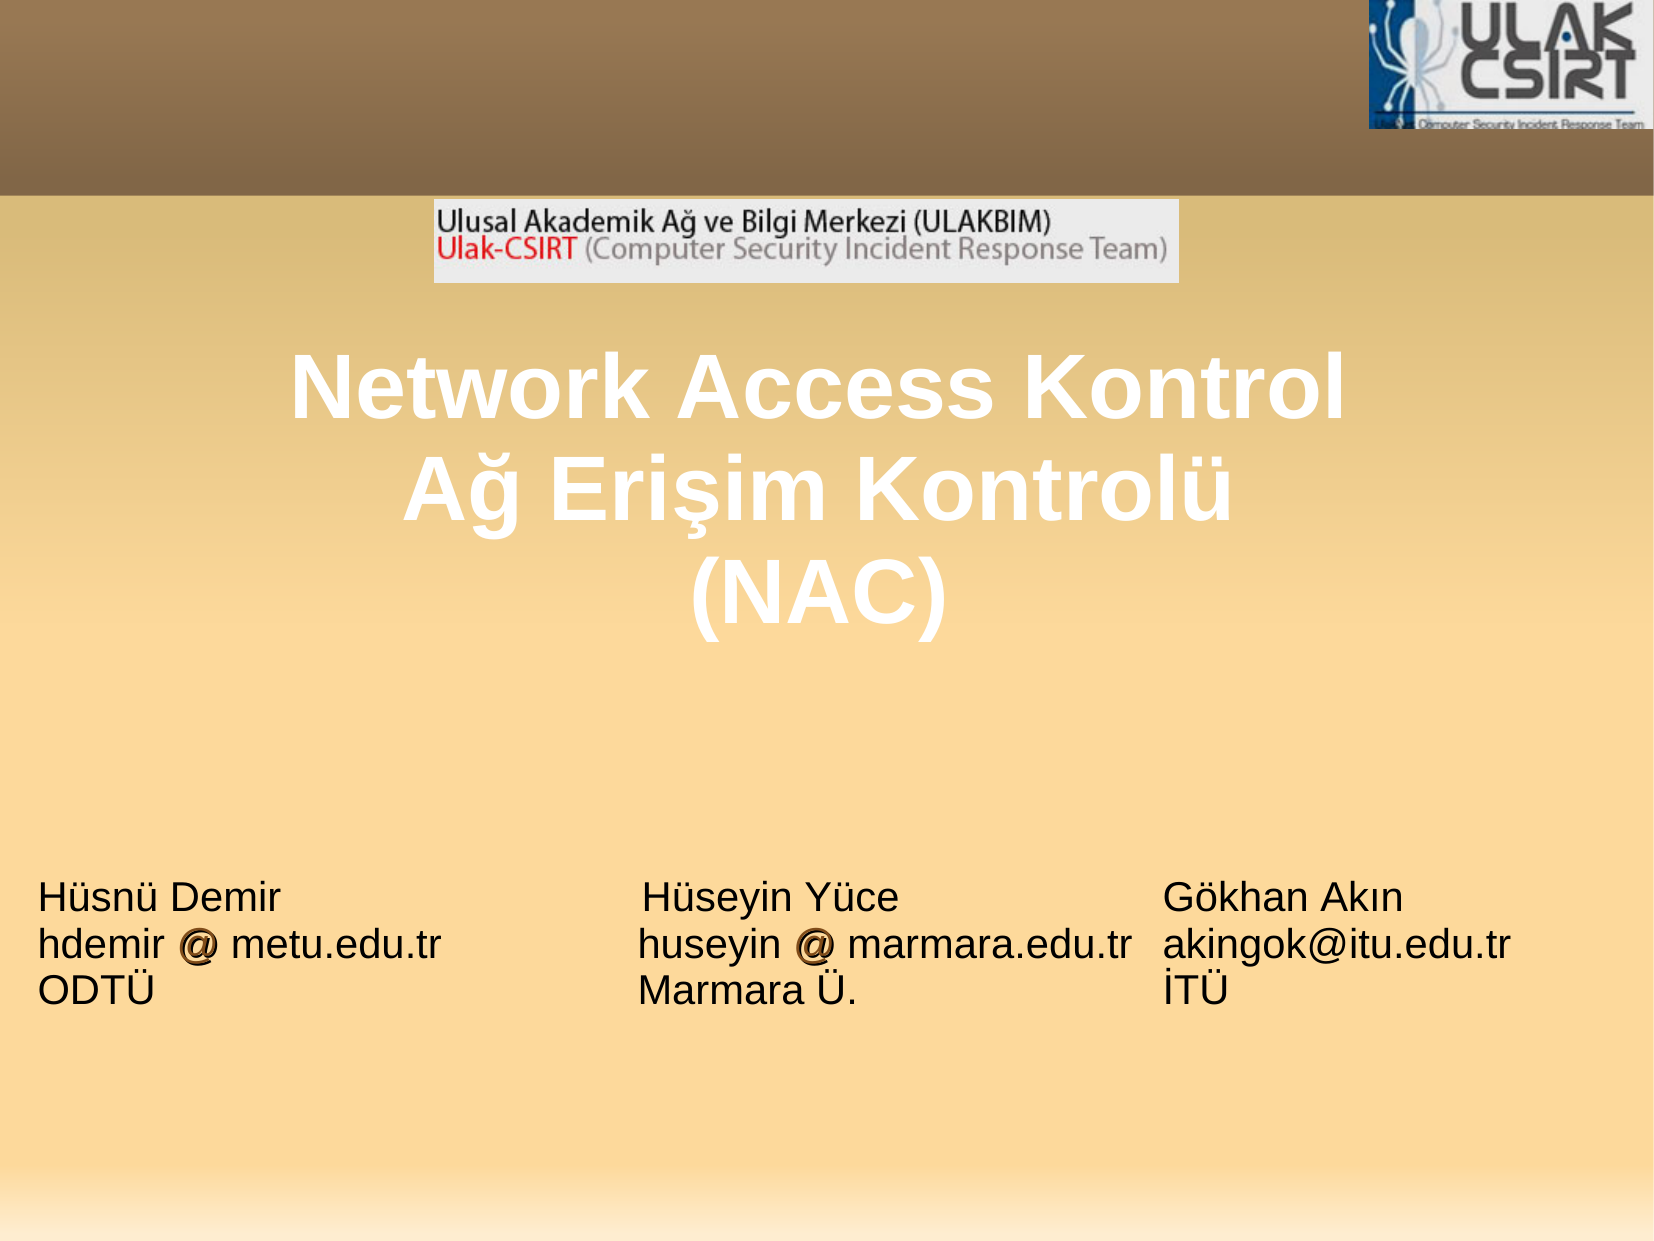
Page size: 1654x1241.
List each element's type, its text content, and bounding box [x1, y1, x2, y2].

picture [0, 0, 1654, 1241]
text_box Hüsnü Demir Hüseyin Yüce Gökhan Akın hdemir @ metu.edu.tr huseyin @ marmara.edu.tr akingok@itu.edu.tr ODTÜ Marmara Ü. İTÜ [37, 824, 1613, 1109]
title Network Access Kontrol Ağ Erişim Kontrolü (NAC) [75, 311, 1564, 667]
